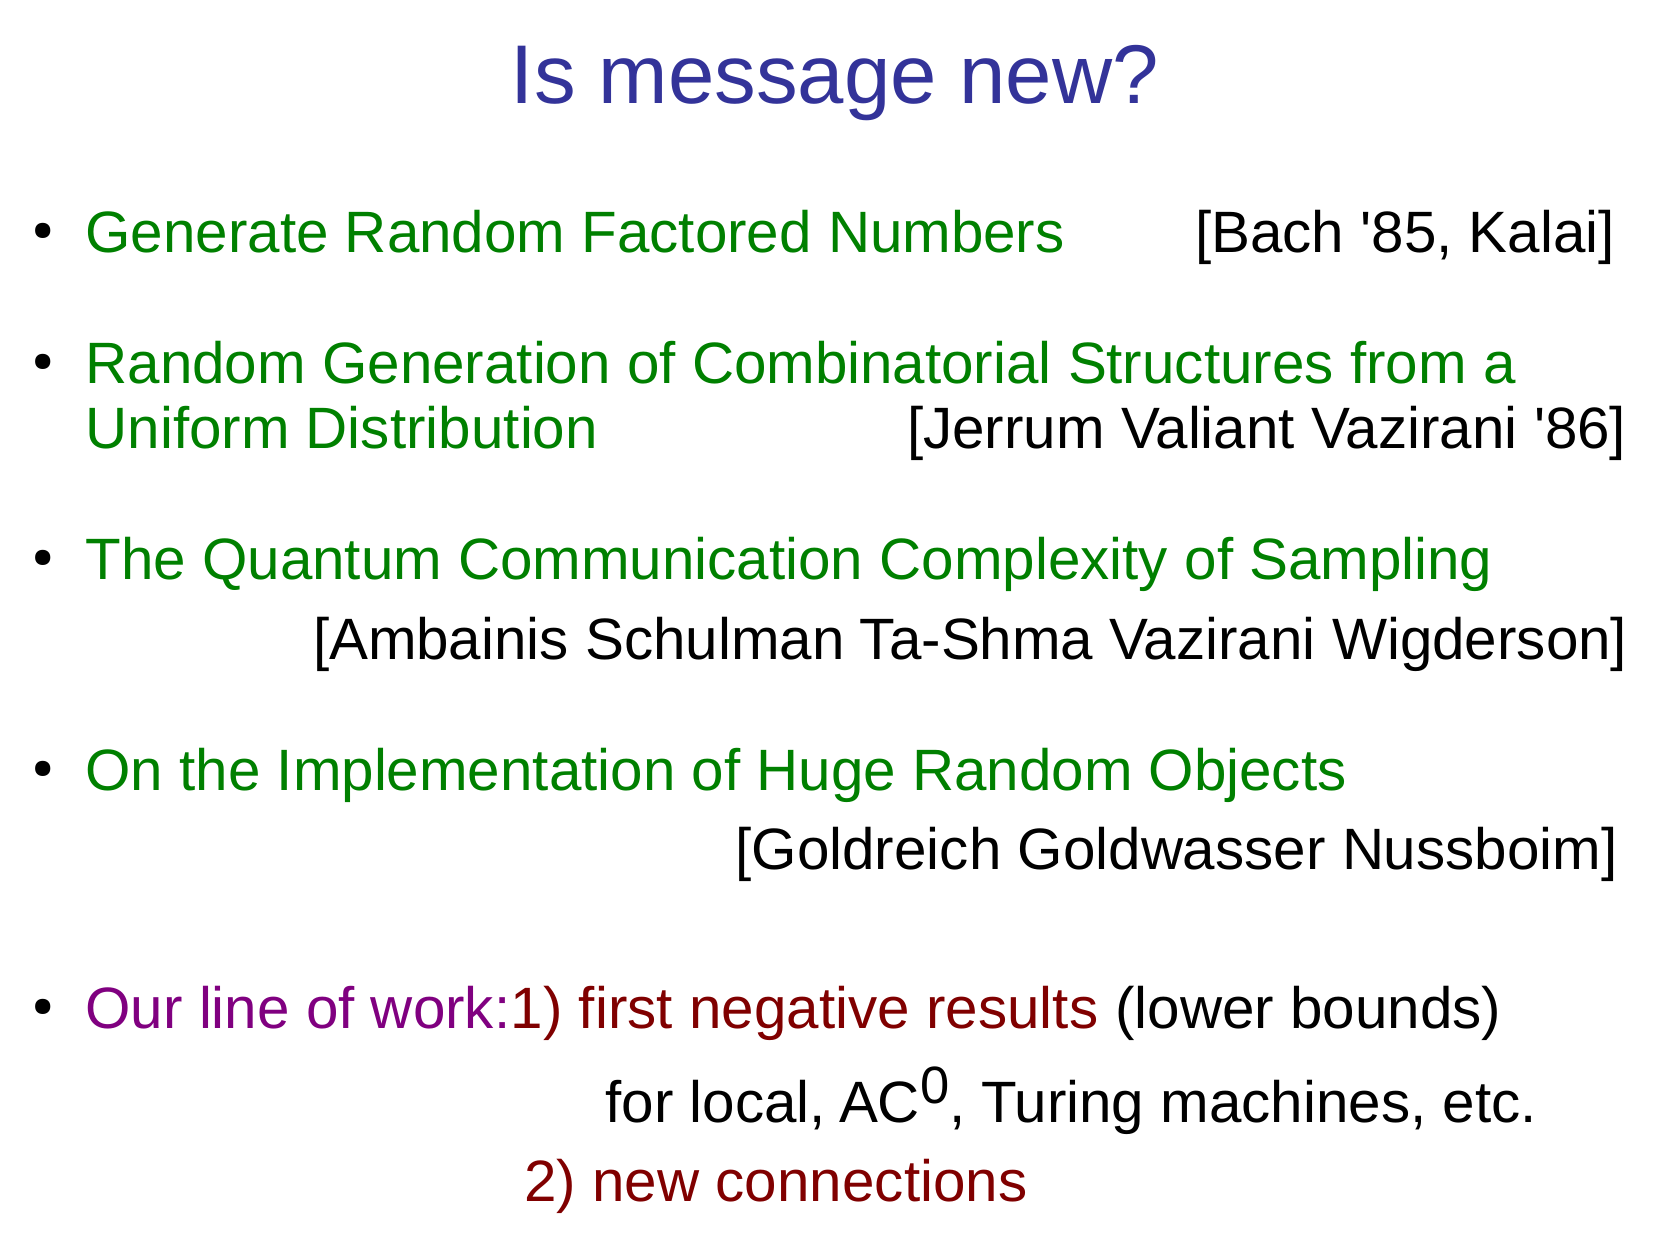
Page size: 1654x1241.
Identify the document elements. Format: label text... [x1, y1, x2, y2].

title Is message new? [131, 0, 1538, 151]
list Generate Random Factored Numbers [Bach '85, Kalai] Random Generation of Combinatorial Structures from a Uniform Distribution [Jerrum Valiant Vazirani '86] The Quantum Communication Complexity of Sampling [Ambainis Schulman Ta-Shma Vazirani Wigderson] On the Implementation of Huge Random Objects [Goldreich Goldwasser Nussboim] Our line of work:1) first negative results (lower bounds) for local, AC0, Turing machines, etc. 2) new connections [0, 112, 1647, 1220]
